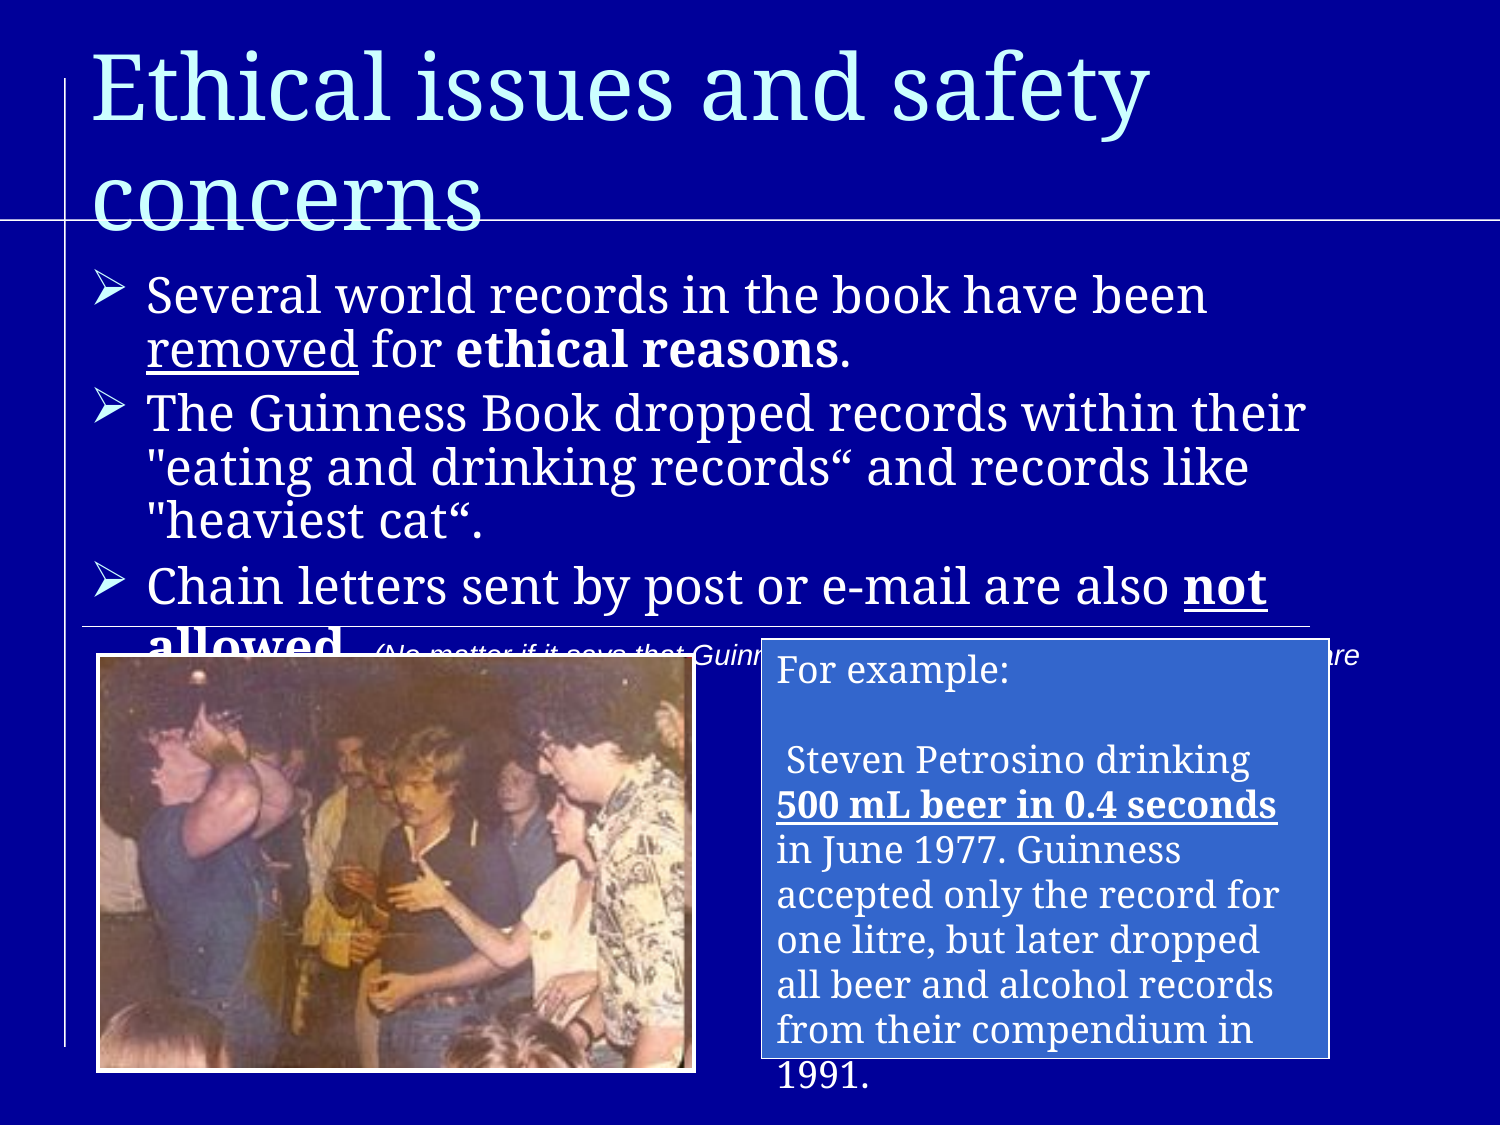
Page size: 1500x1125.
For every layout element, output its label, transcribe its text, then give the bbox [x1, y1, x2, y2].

list Several world records in the book have been removed for ethical reasons. The Guinness Book dropped records within their "eating and drinking records“ and records like "heaviest cat“. Chain letters sent by post or e-mail are also not allowed. (No matter if it says that Guinness World Records and the postal service are involved, they are not! ) [75, 262, 1400, 646]
text_box For example: Steven Petrosino drinking 500 mL beer in 0.4 seconds in June 1977. Guinness accepted only the record for one litre, but later dropped all beer and alcohol records from their compendium in 1991. [762, 639, 1329, 1059]
title Ethical issues and safety concerns [75, 221, 1425, 233]
title Ethical issues and safety concerns [75, 45, 1425, 219]
picture [100, 657, 692, 1069]
